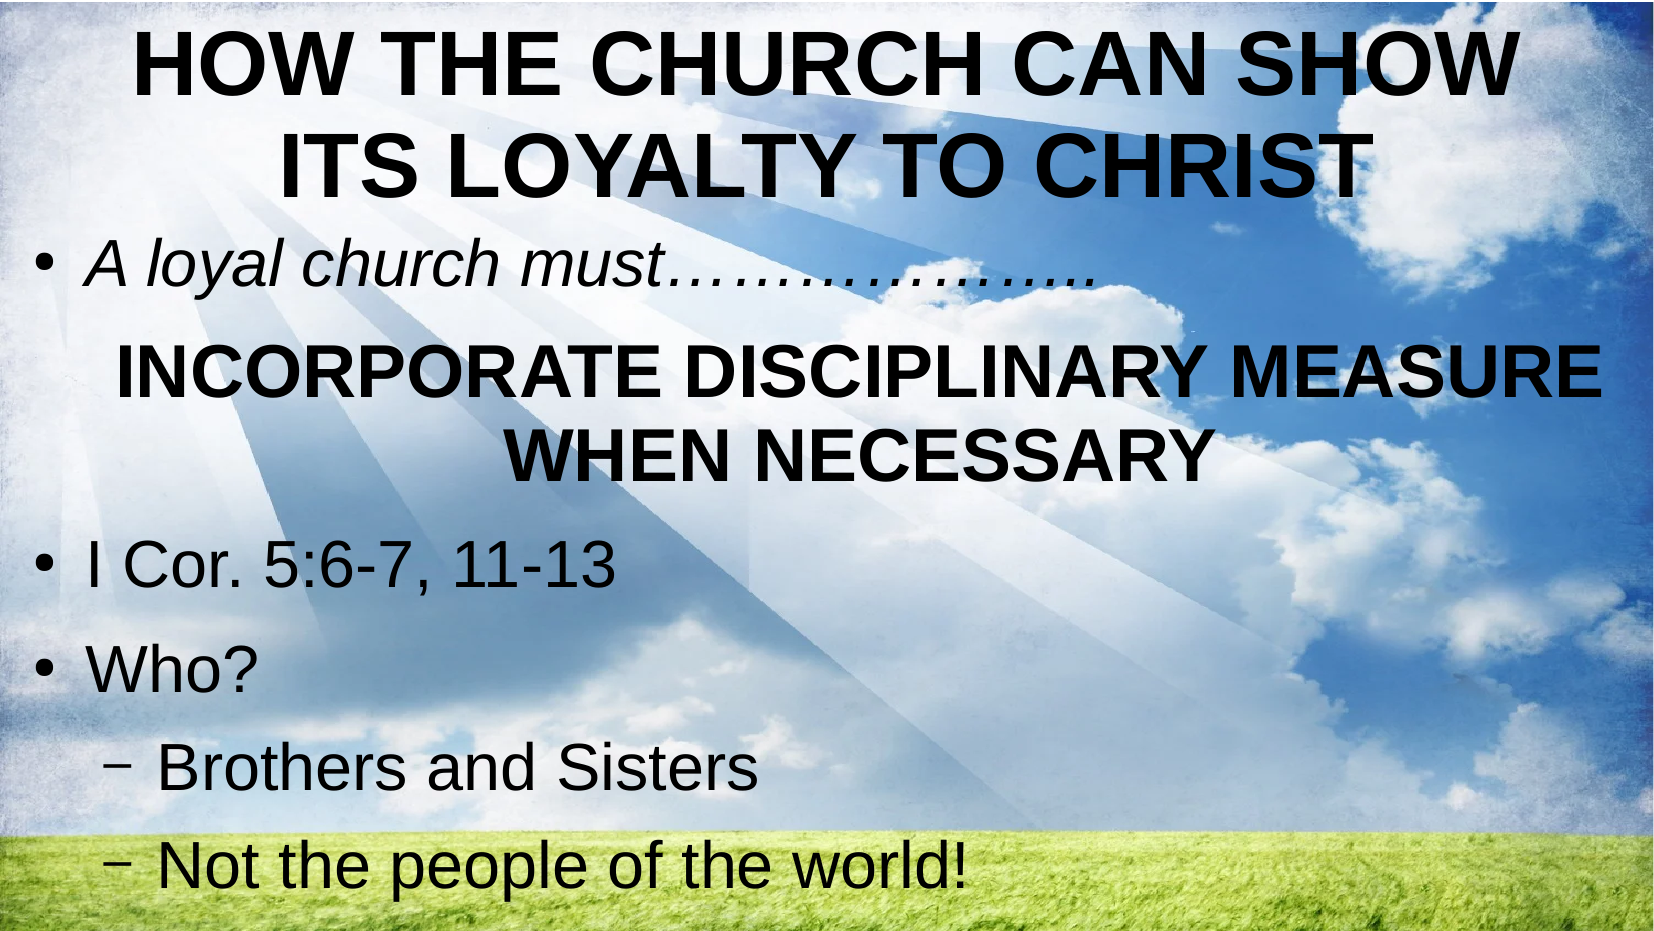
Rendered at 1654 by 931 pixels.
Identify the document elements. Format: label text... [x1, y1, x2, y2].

picture [0, 2, 1654, 931]
title HOW THE CHURCH CAN SHOW ITS LOYALTY TO CHRIST [82, 12, 1571, 218]
list A loyal church must……………….. INCORPORATE DISCIPLINARY MEASURE WHEN NECESSARY I Cor. 5:6-7, 11-13 Who? Brothers and Sisters Not the people of the world! [15, 225, 1636, 909]
